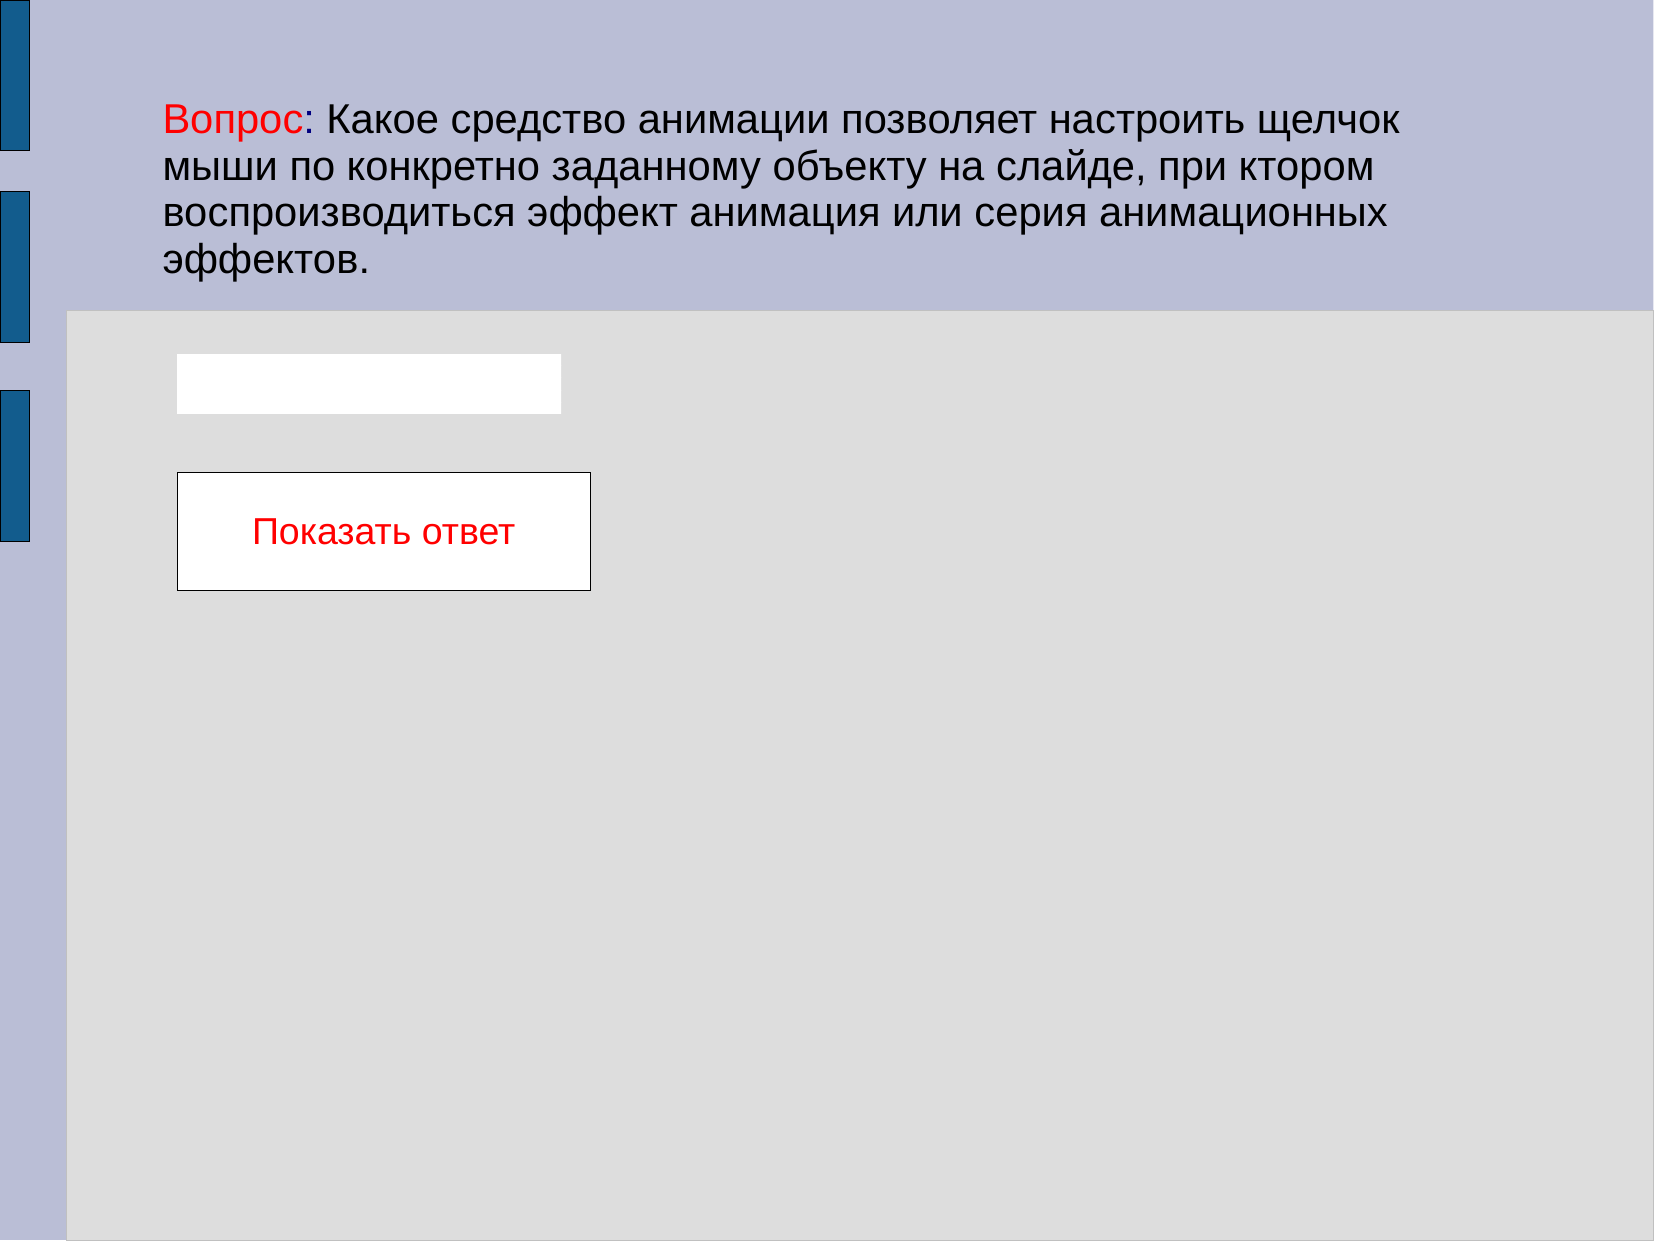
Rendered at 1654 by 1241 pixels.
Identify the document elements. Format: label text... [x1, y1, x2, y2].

text_box [177, 354, 562, 414]
text_box Вопрос: Какое средство анимации позволяет настроить щелчок мыши по конкретно заданному объекту на слайде, при ктором воспроизводиться эффект анимация или серия анимационных эффектов. [147, 88, 1536, 291]
text_box Показать ответ [177, 472, 591, 591]
text_box Ответ: ТРИГГЕР [177, 347, 591, 414]
